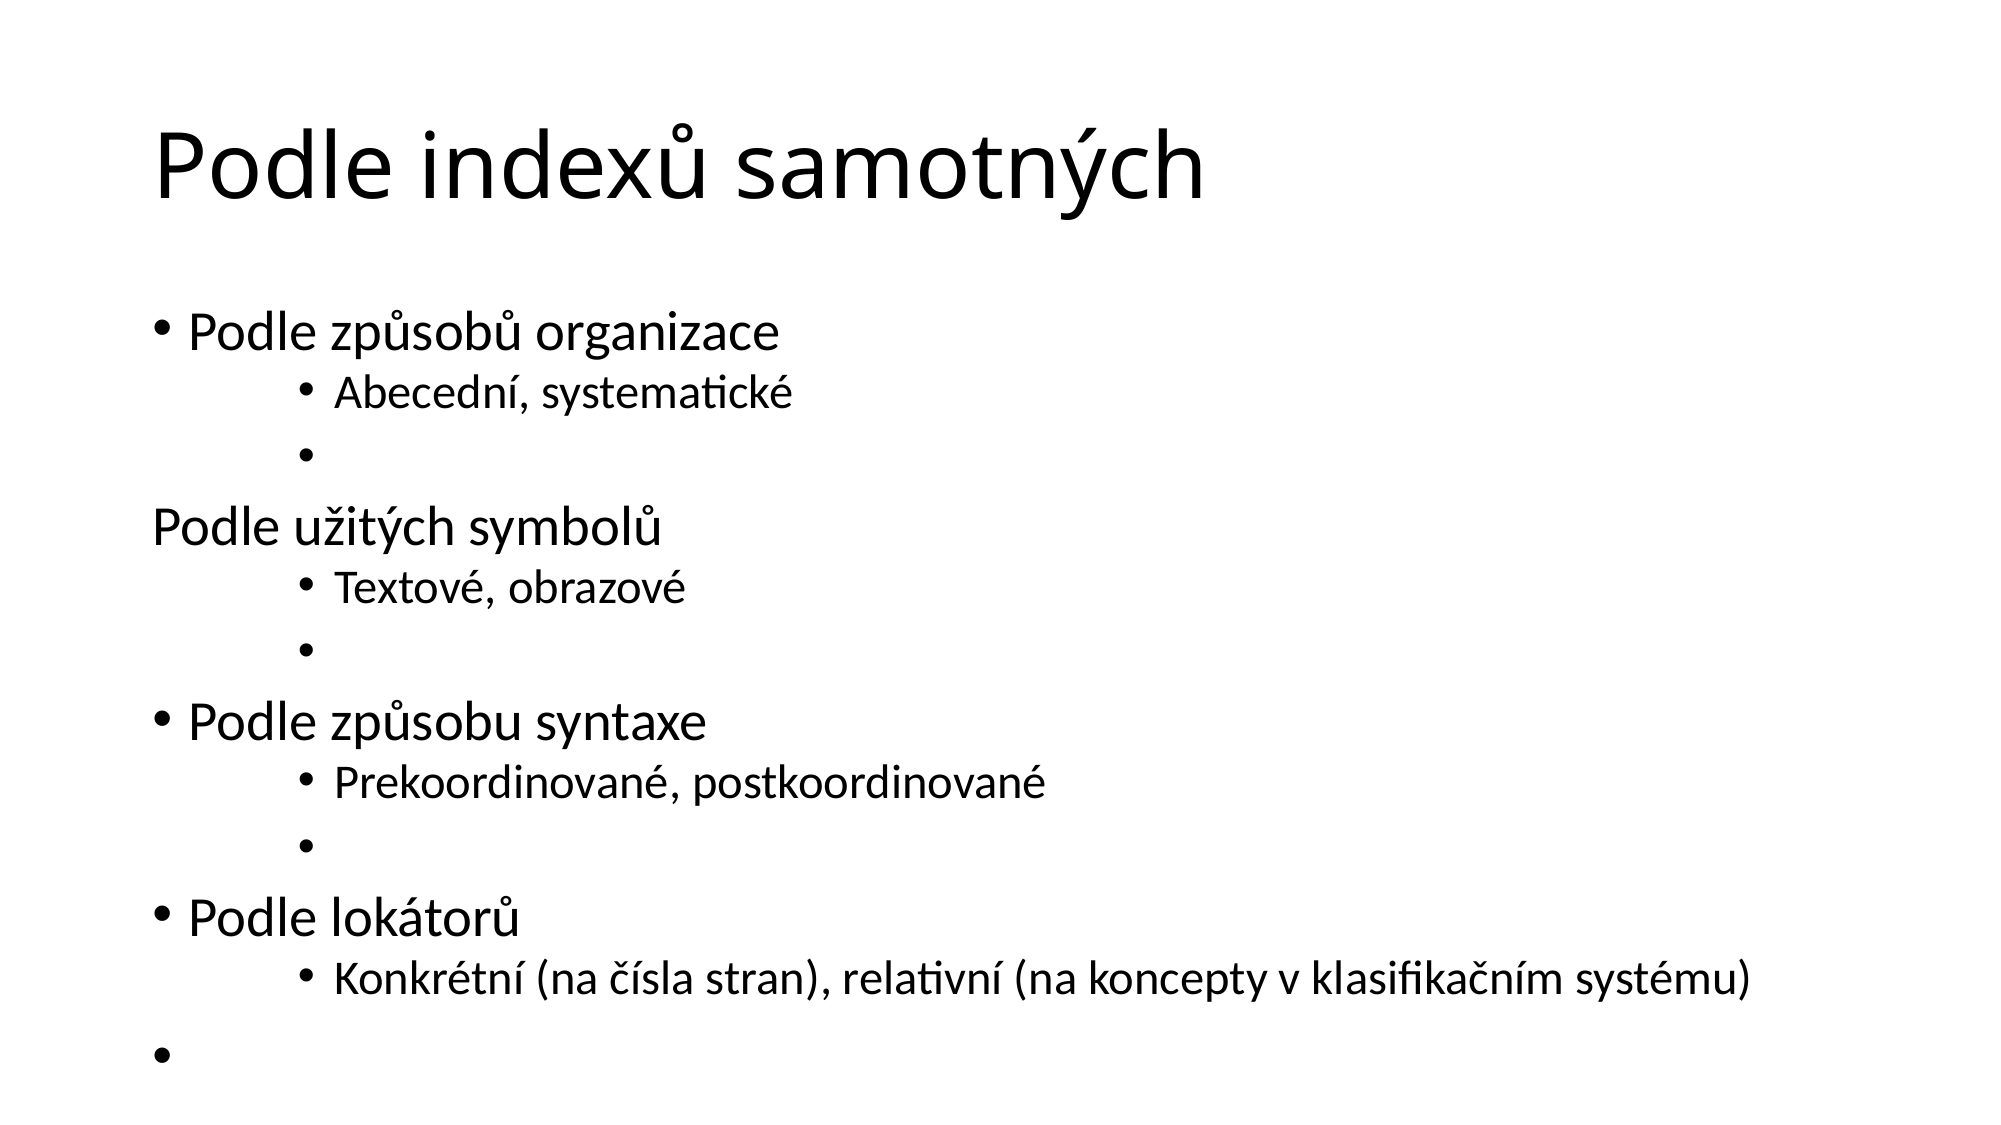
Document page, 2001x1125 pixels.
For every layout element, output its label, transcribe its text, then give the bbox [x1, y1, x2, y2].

list Podle způsobů organizace Abecední, systematické Podle užitých symbolů Textové, obrazové Podle způsobu syntaxe Prekoordinované, postkoordinované Podle lokátorů Konkrétní (na čísla stran), relativní (na koncepty v klasifikačním systému) [137, 299, 1863, 1014]
title Podle indexů samotných [137, 59, 1863, 278]
